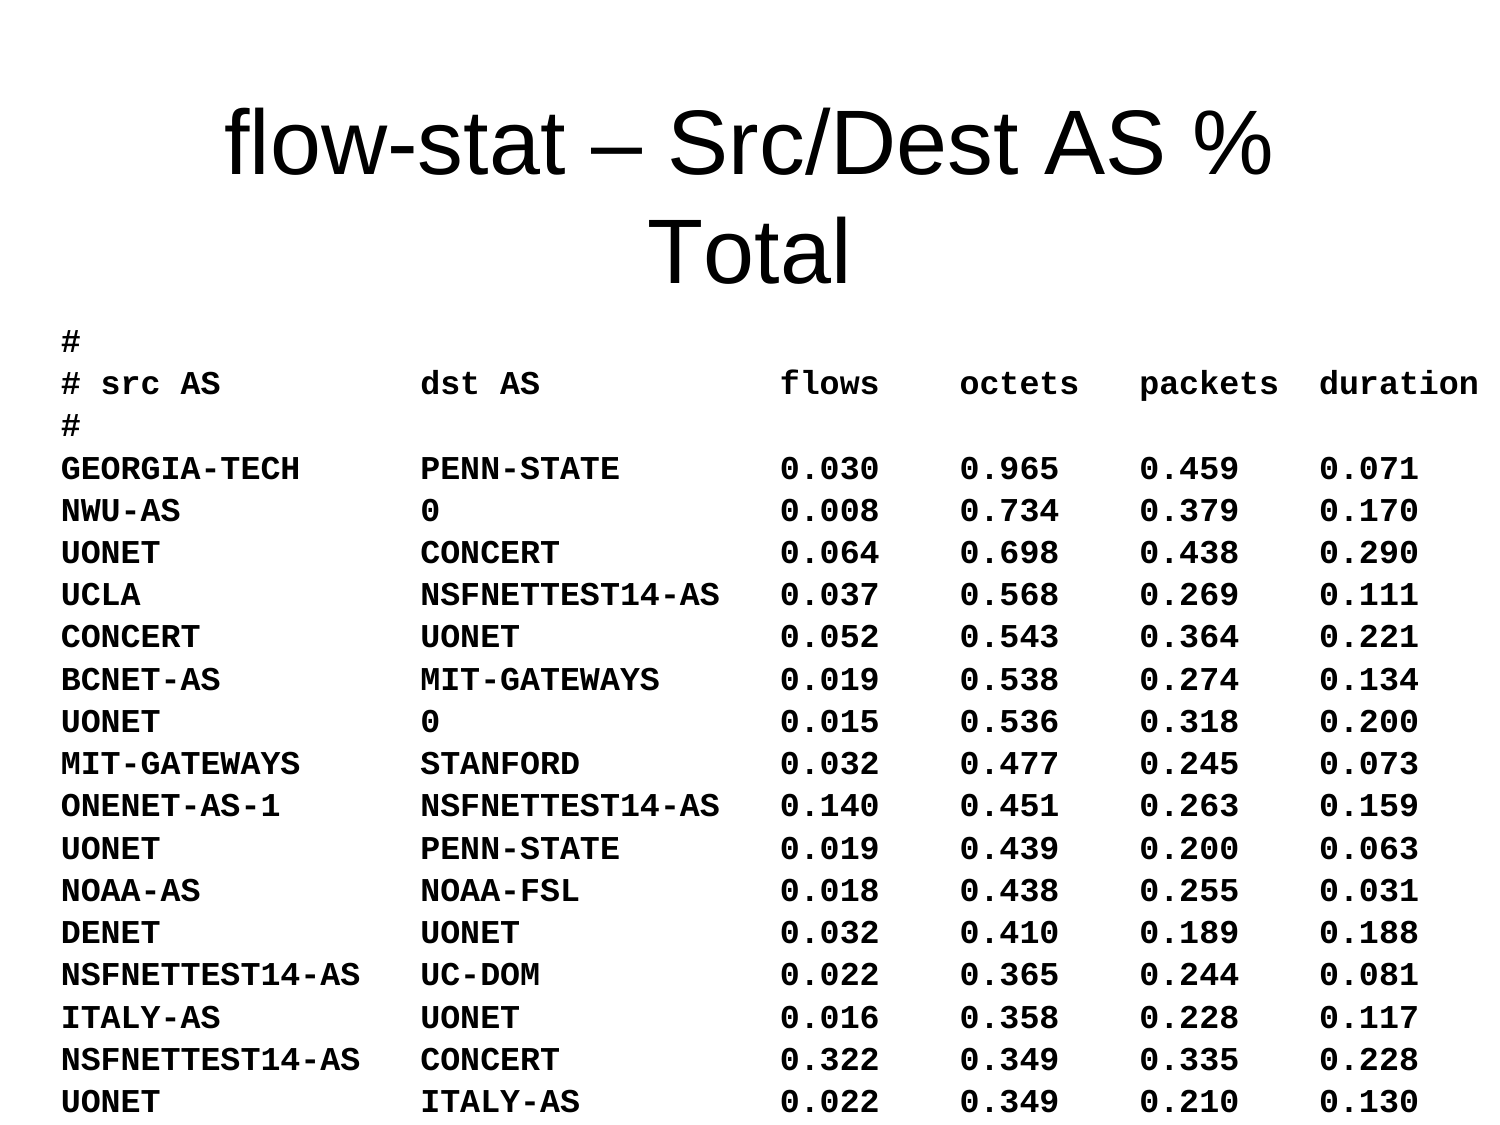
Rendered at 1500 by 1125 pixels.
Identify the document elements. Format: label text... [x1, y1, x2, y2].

text_box # # src AS dst AS flows octets packets duration # GEORGIA-TECH PENN-STATE 0.030 0.965 0.459 0.071 NWU-AS 0 0.008 0.734 0.379 0.170 UONET CONCERT 0.064 0.698 0.438 0.290 UCLA NSFNETTEST14-AS 0.037 0.568 0.269 0.111 CONCERT UONET 0.052 0.543 0.364 0.221 BCNET-AS MIT-GATEWAYS 0.019 0.538 0.274 0.134 UONET 0 0.015 0.536 0.318 0.200 MIT-GATEWAYS STANFORD 0.032 0.477 0.245 0.073 ONENET-AS-1 NSFNETTEST14-AS 0.140 0.451 0.263 0.159 UONET PENN-STATE 0.019 0.439 0.200 0.063 NOAA-AS NOAA-FSL 0.018 0.438 0.255 0.031 DENET UONET 0.032 0.410 0.189 0.188 NSFNETTEST14-AS UC-DOM 0.022 0.365 0.244 0.081 ITALY-AS UONET 0.016 0.358 0.228 0.117 NSFNETTEST14-AS CONCERT 0.322 0.349 0.335 0.228 UONET ITALY-AS 0.022 0.349 0.210 0.130 [46, 312, 1500, 1090]
title flow-stat – Src/Dest AS % Total [112, 79, 1388, 308]
